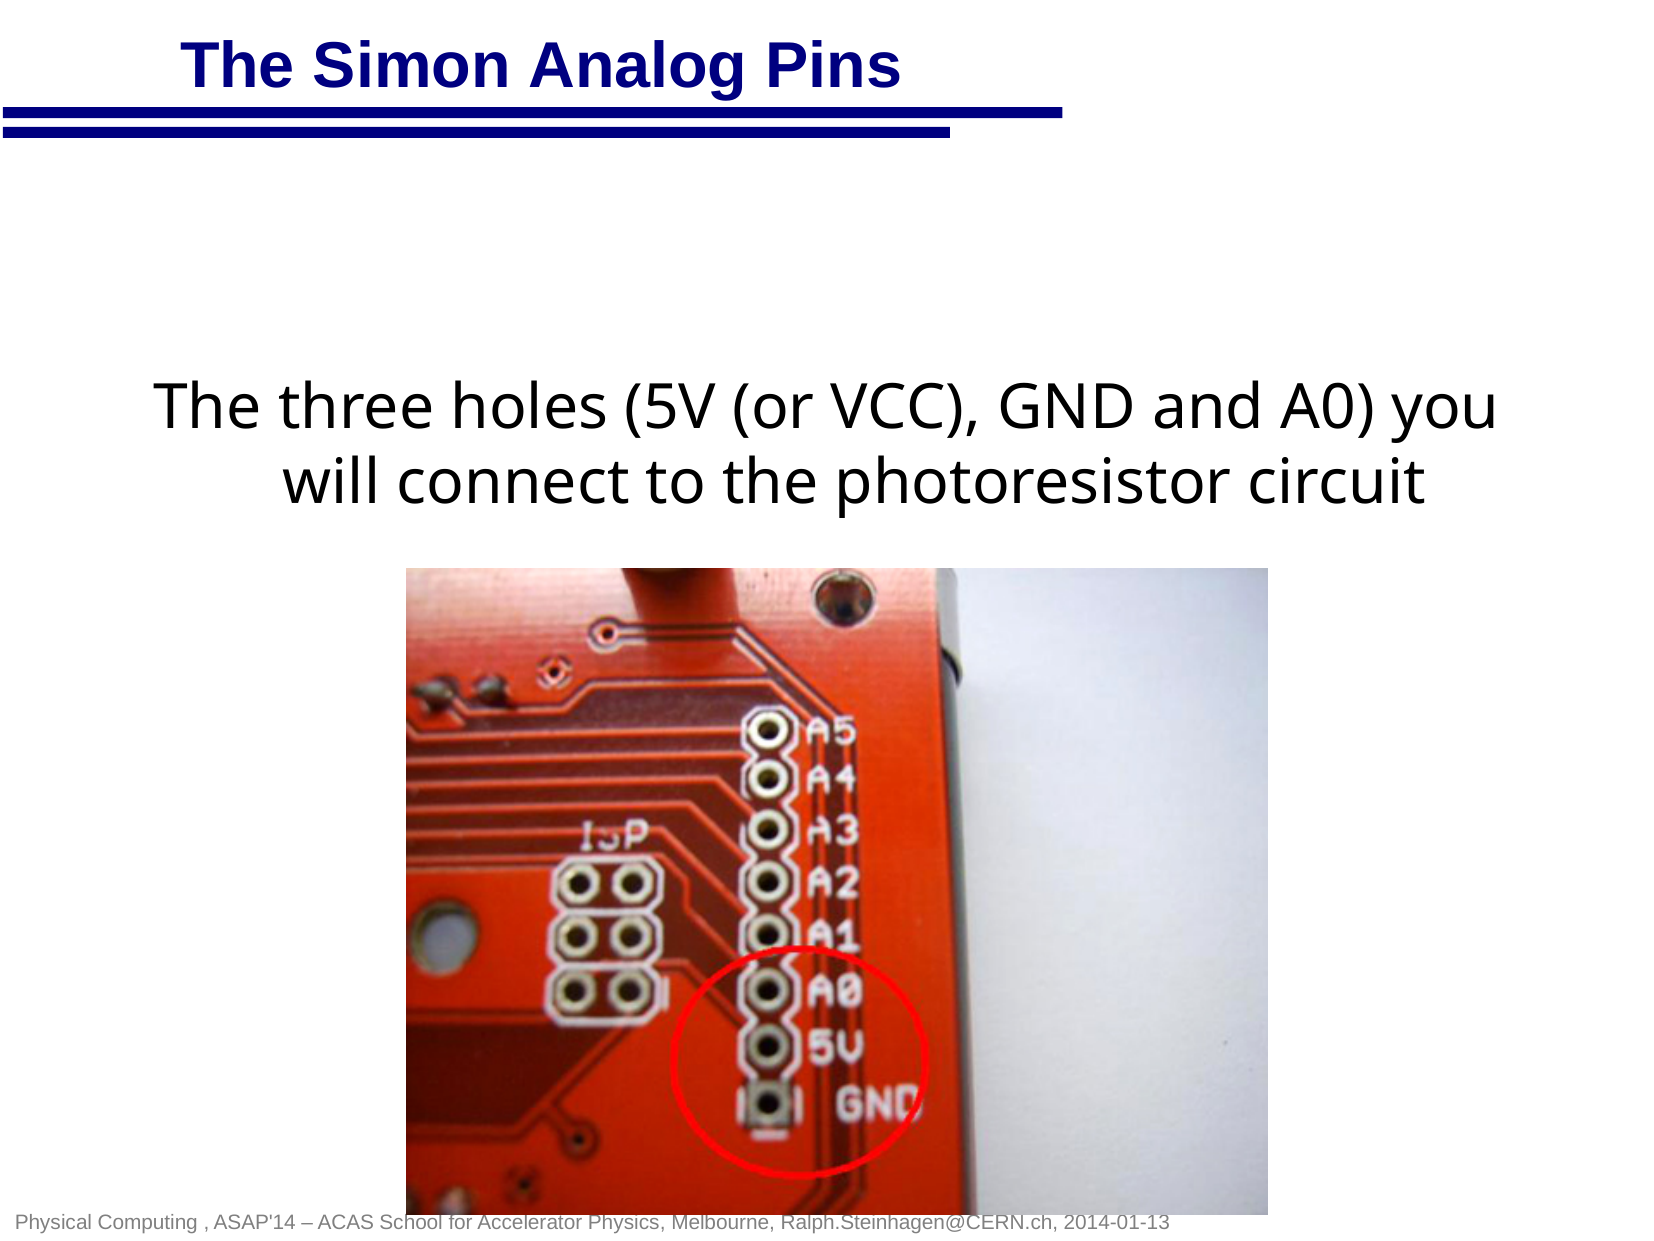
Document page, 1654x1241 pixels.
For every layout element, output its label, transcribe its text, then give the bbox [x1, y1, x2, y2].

picture [406, 1103, 1268, 1215]
title The Simon Analog Pins [165, 0, 1323, 124]
text_box The three holes (5V (or VCC), GND and A0) you will connect to the photoresistor circuit [124, 358, 1530, 1103]
